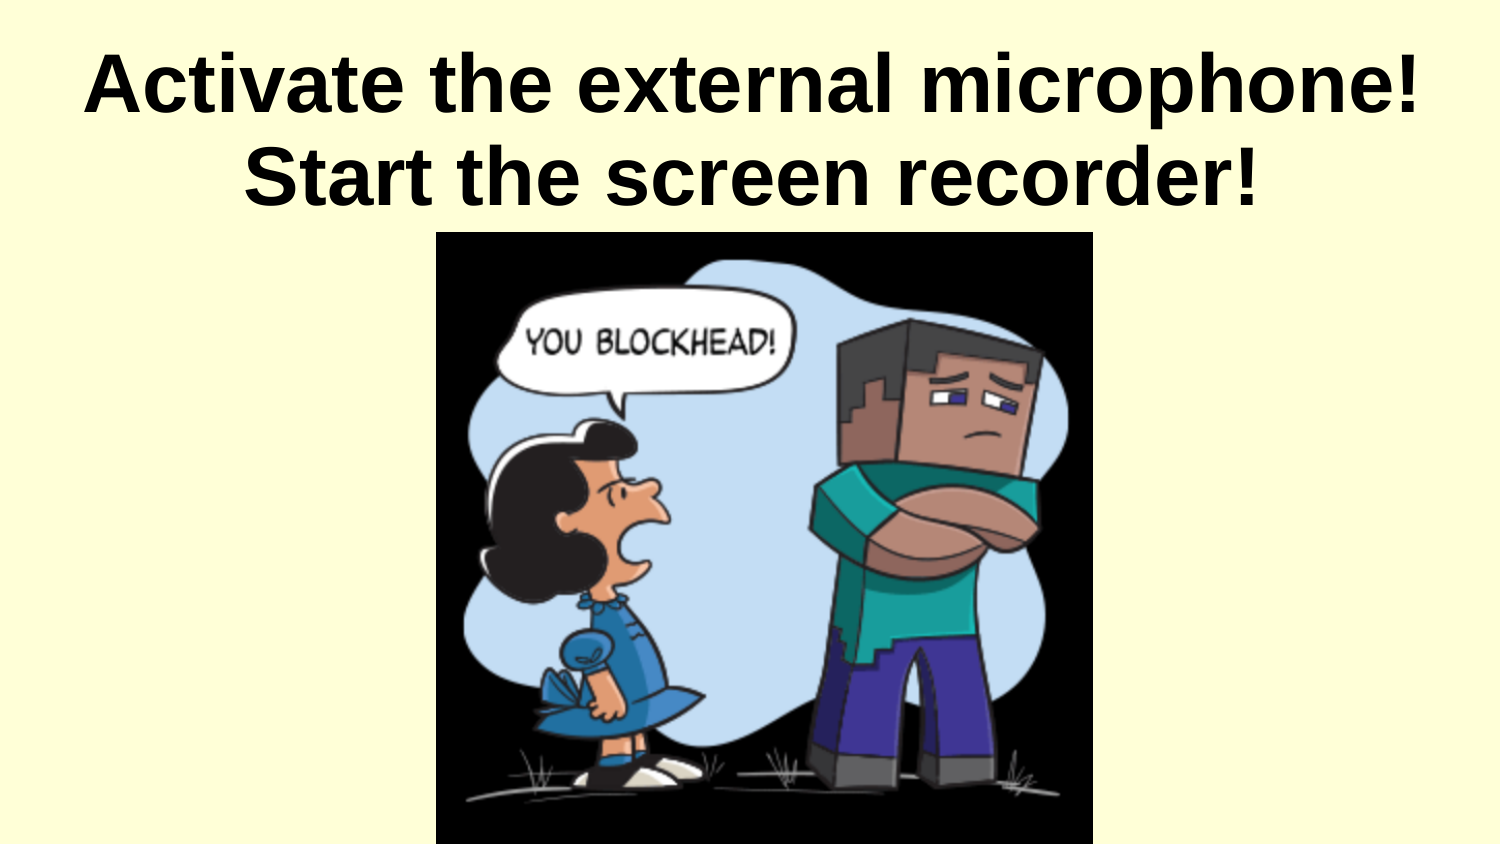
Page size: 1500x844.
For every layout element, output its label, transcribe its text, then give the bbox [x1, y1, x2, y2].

picture [436, 232, 1093, 844]
text_box Activate the external microphone! Start the screen recorder! [59, 29, 1447, 260]
